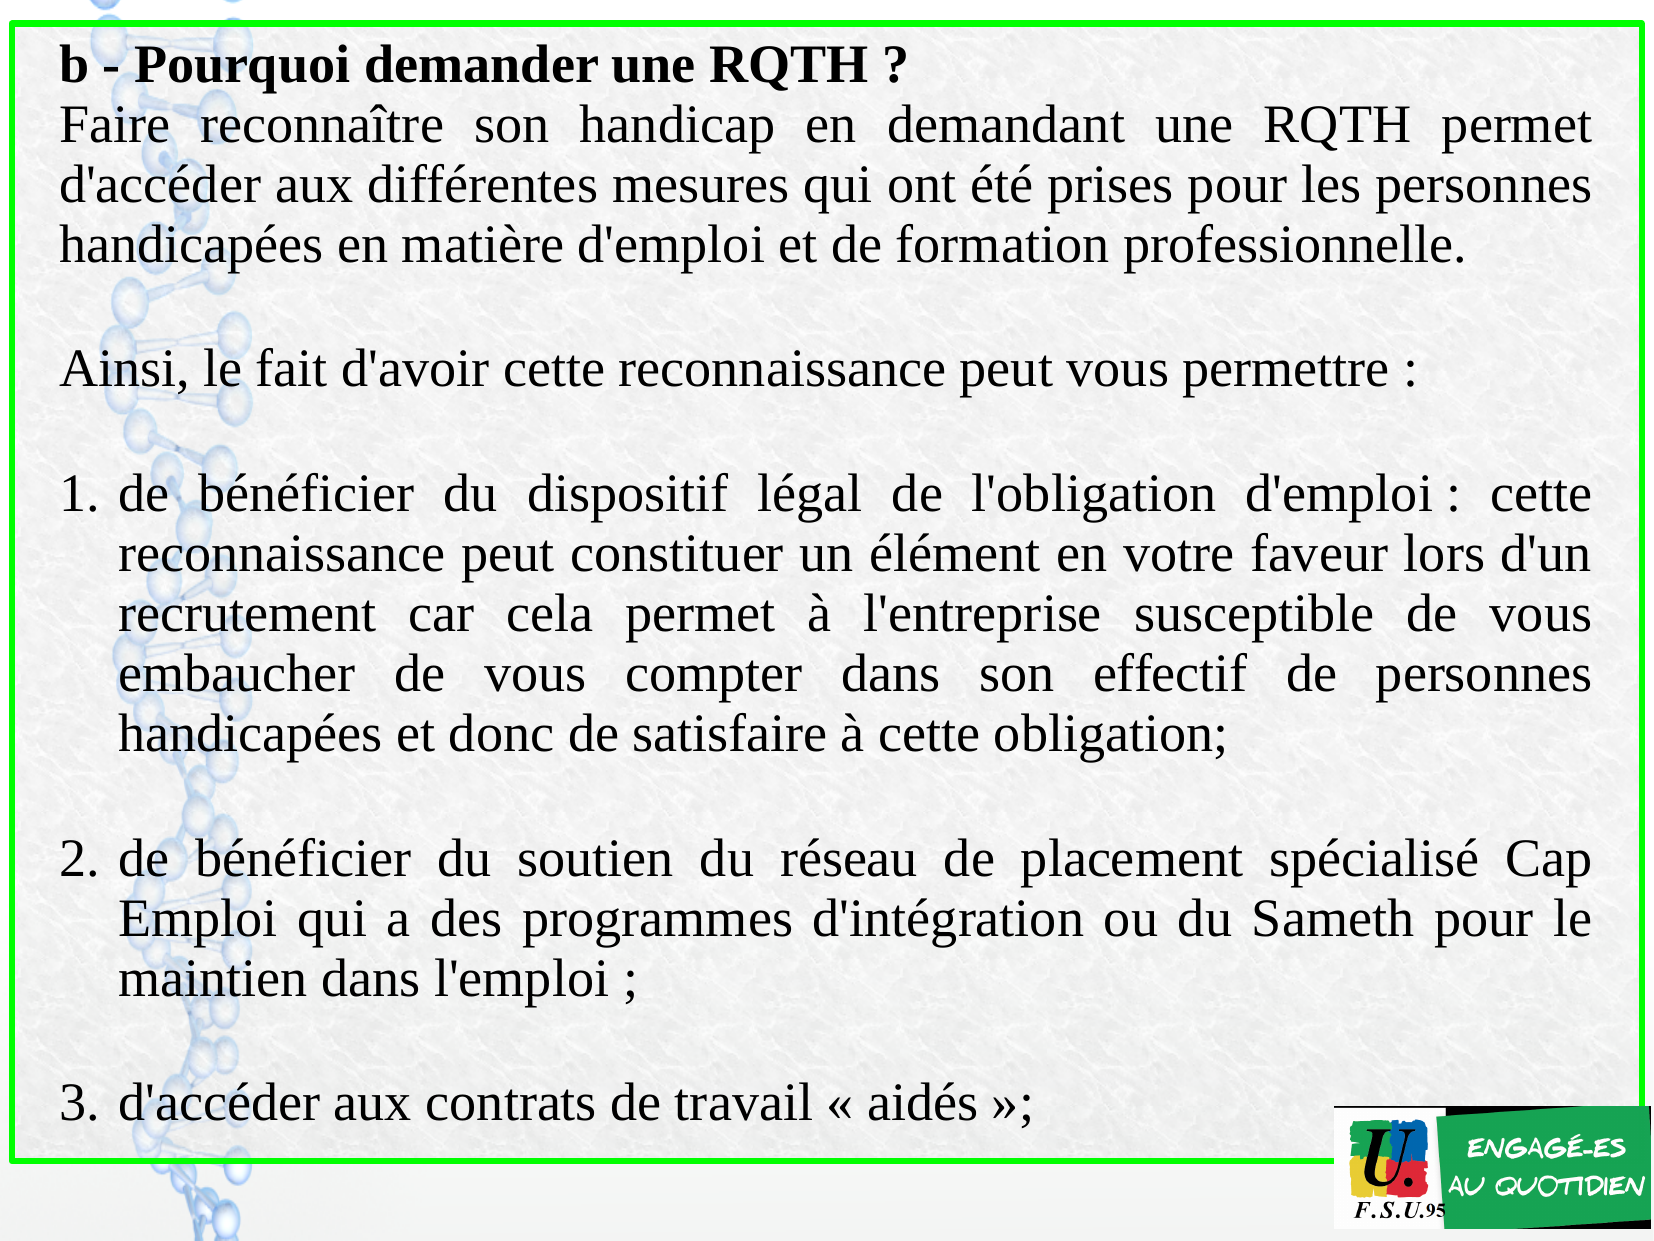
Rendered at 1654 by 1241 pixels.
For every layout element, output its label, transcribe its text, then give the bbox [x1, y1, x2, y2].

picture [0, 0, 1654, 1241]
text_box b - Pourquoi demander une RQTH ? Faire reconnaître son handicap en demandant une RQTH permet d'accéder aux différentes mesures qui ont été prises pour les personnes handicapées en matière d'emploi et de formation professionnelle. Ainsi, le fait d'avoir cette reconnaissance peut vous permettre : de bénéficier du dispositif légal de l'obligation d'emploi : cette reconnaissance peut constituer un élément en votre faveur lors d'un recrutement car cela permet à l'entreprise susceptible de vous embaucher de vous compter dans son effectif de personnes handicapées et donc de satisfaire à cette obligation; de bénéficier du soutien du réseau de placement spécialisé Cap Emploi qui a des programmes d'intégration ou du Sameth pour le maintien dans l'emploi ; d'accéder aux contrats de travail « aidés »; [11, 23, 1642, 1161]
